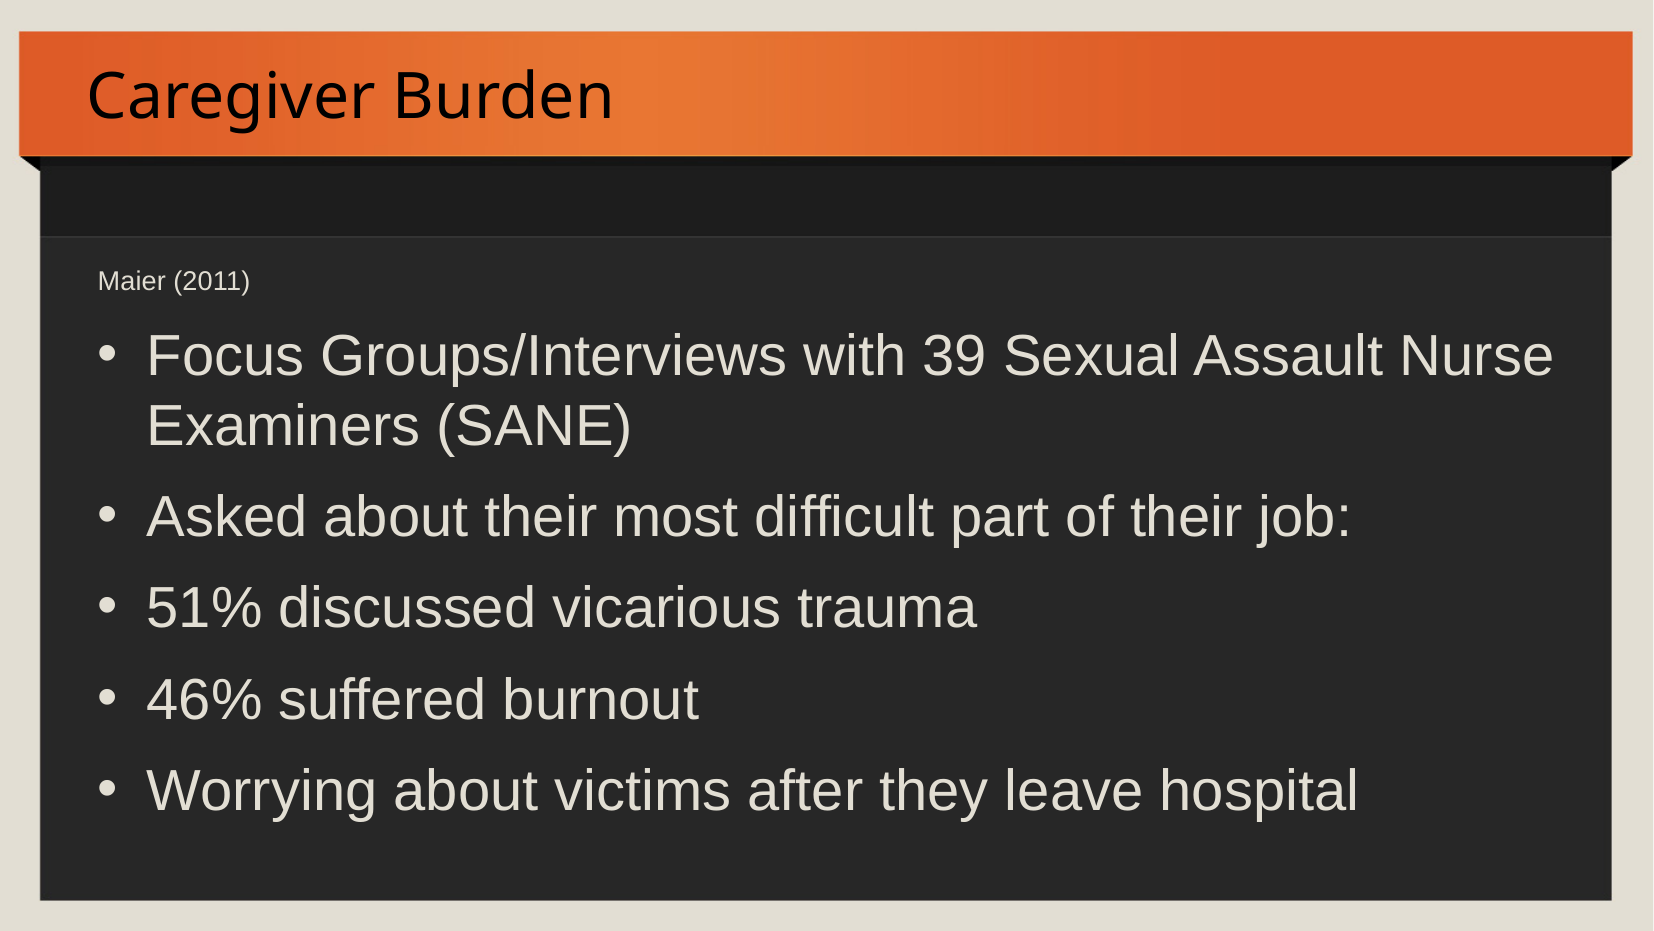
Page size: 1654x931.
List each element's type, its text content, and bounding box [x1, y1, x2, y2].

picture [0, 0, 1654, 931]
title Caregiver Burden [71, 46, 1597, 140]
list Maier (2011) Focus Groups/Interviews with 39 Sexual Assault Nurse Examiners (SANE) Asked about their most difficult part of their job: 51% discussed vicarious trauma 46% suffered burnout Worrying about victims after they leave hospital [82, 255, 1571, 831]
